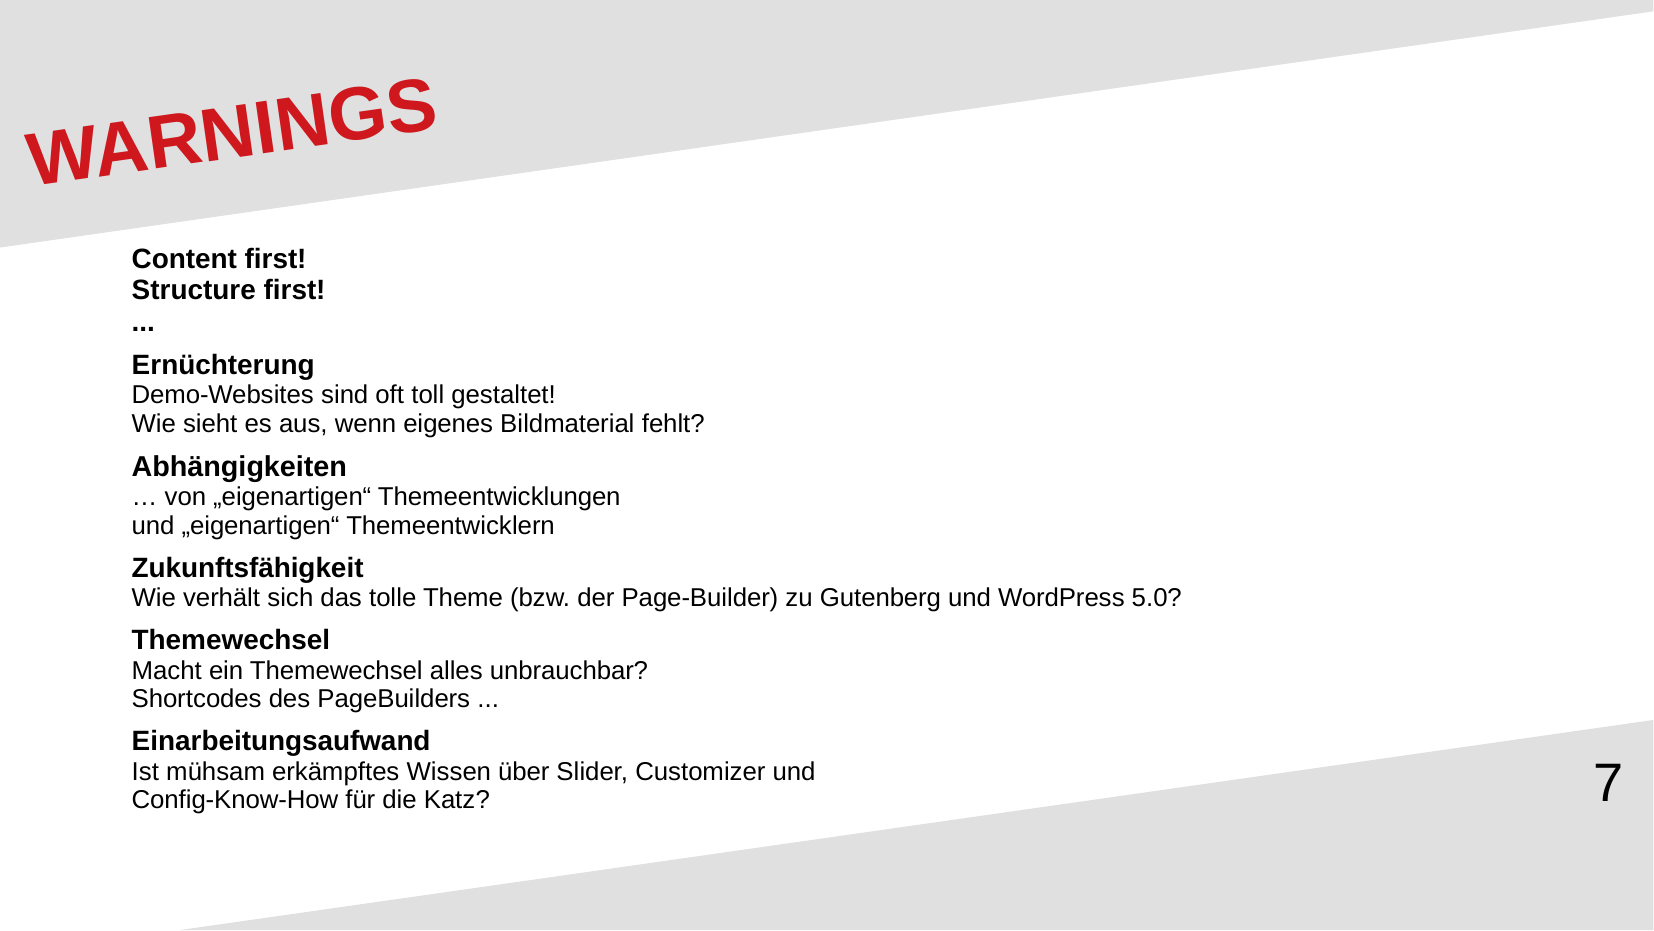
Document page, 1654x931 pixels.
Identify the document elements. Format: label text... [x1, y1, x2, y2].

title WARNINGS [16, 0, 1501, 239]
list Content first! Structure first! ... Ernüchterung Demo-Websites sind oft toll gestaltet! Wie sieht es aus, wenn eigenes Bildmaterial fehlt? Abhängigkeiten … von „eigenartigen“ Themeentwicklungen und „eigenartigen“ Themeentwicklern Zukunftsfähigkeit Wie verhält sich das tolle Theme (bzw. der Page-Builder) zu Gutenberg und WordPress 5.0? Themewechsel Macht ein Themewechsel alles unbrauchbar? Shortcodes des PageBuilders ... Einarbeitungsaufwand Ist mühsam erkämpftes Wissen über Slider, Customizer und Config-Know-How für die Katz? [82, 238, 1538, 851]
